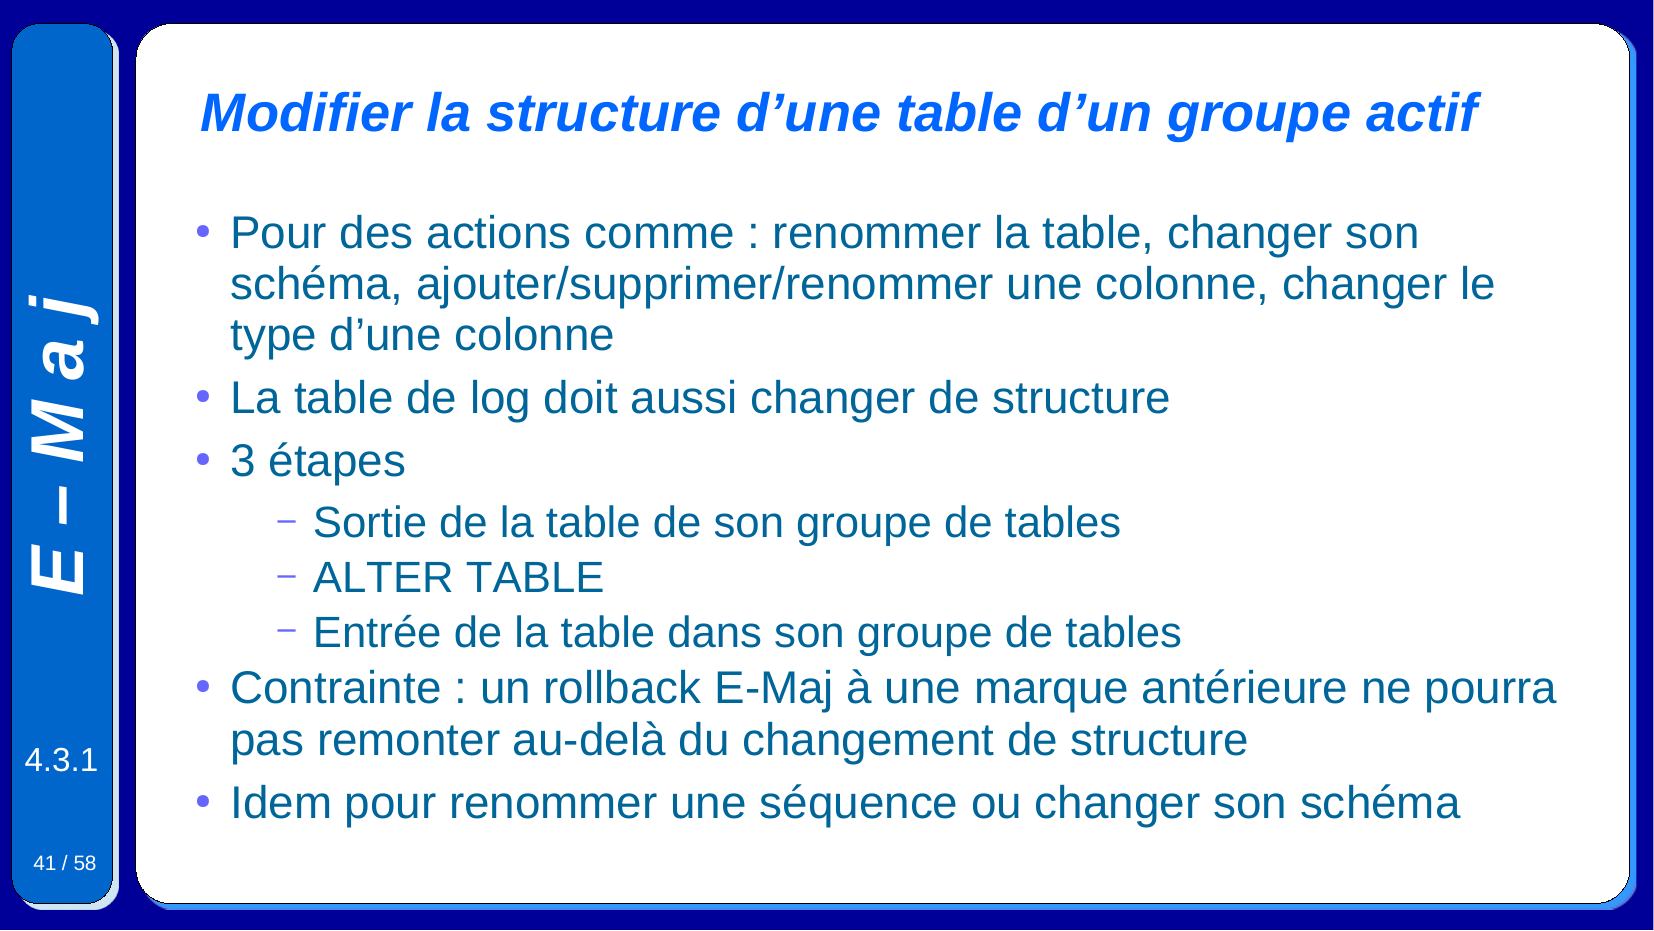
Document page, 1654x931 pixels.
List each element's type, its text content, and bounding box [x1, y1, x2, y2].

list Pour des actions comme : renommer la table, changer son schéma, ajouter/supprimer/renommer une colonne, changer le type d’une colonne La table de log doit aussi changer de structure 3 étapes Sortie de la table de son groupe de tables ALTER TABLE Entrée de la table dans son groupe de tables Contrainte : un rollback E-Maj à une marque antérieure ne pourra pas remonter au-delà du changement de structure Idem pour renommer une séquence ou changer son schéma [177, 206, 1587, 829]
title Modifier la structure d’une table d’un groupe actif [200, 34, 1575, 191]
